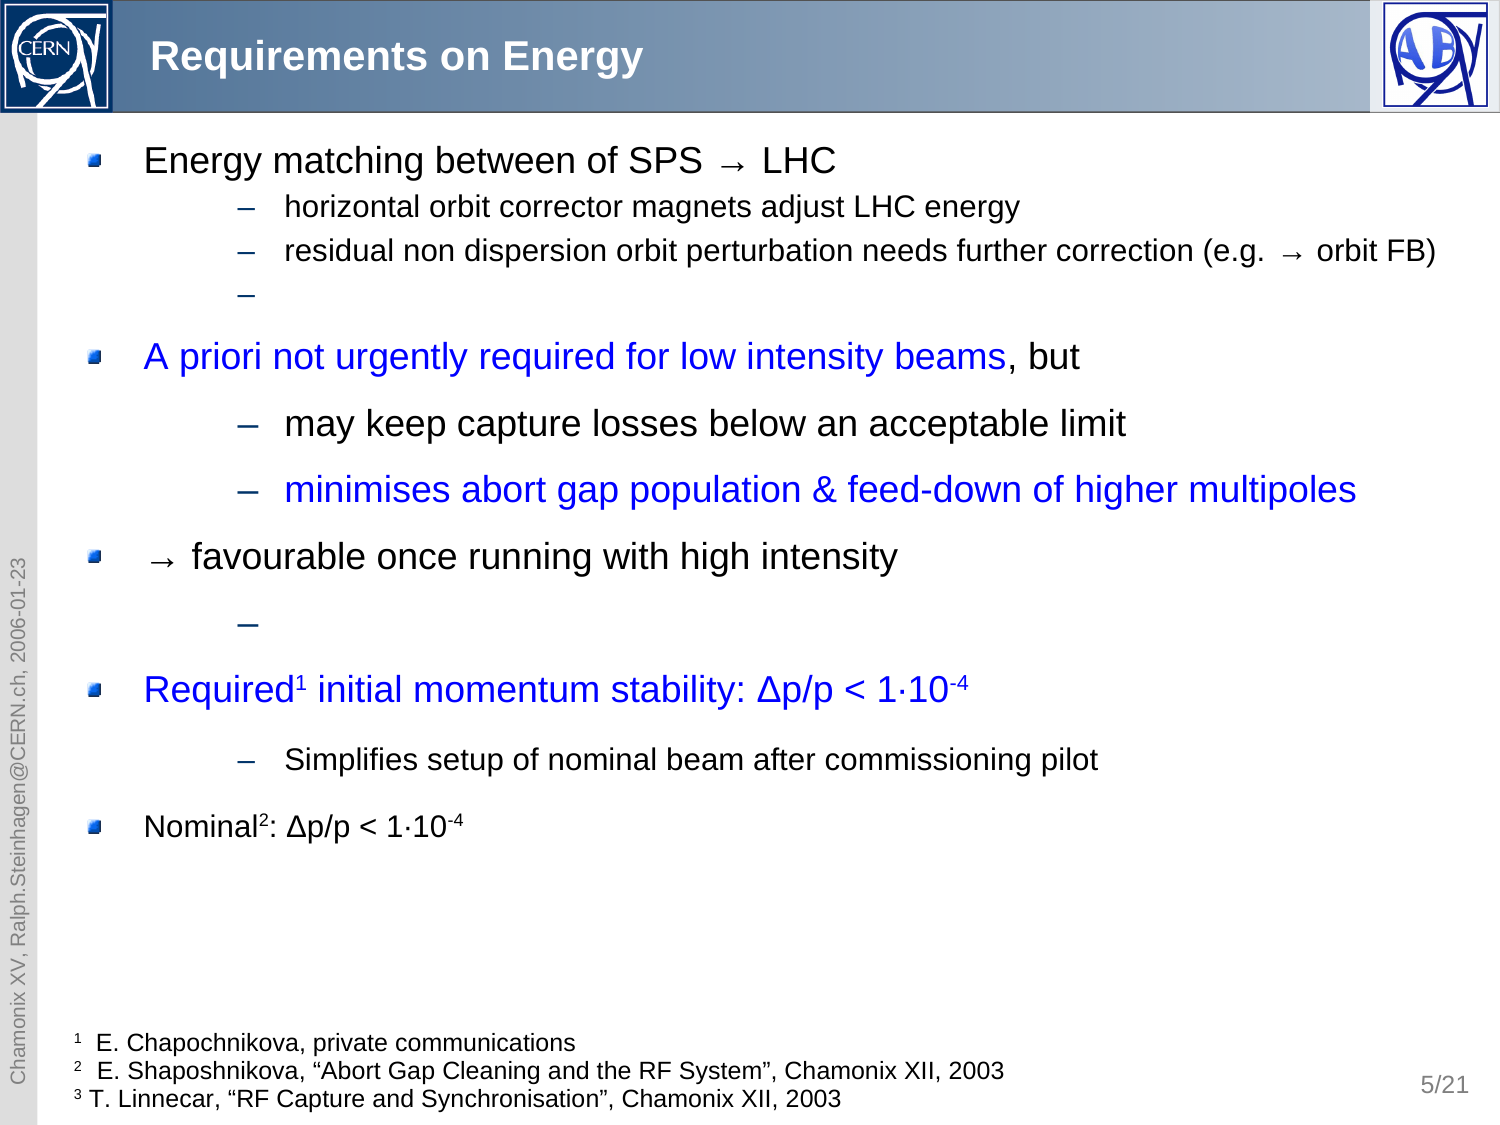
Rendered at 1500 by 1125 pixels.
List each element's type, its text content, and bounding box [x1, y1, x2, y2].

title Requirements on Energy [150, 0, 1201, 113]
text_box 1 E. Chapochnikova, private communications 2 E. Shaposhnikova, “Abort Gap Cleaning and the RF System”, Chamonix XII, 2003 3 T. Linnecar, “RF Capture and Synchronisation”, Chamonix XII, 2003 [59, 1021, 1388, 1121]
picture [1382, 1, 1489, 108]
list Energy matching between of SPS → LHC horizontal orbit corrector magnets adjust LHC energy residual non dispersion orbit perturbation needs further correction (e.g. → orbit FB) A priori not urgently required for low intensity beams, but may keep capture losses below an acceptable limit minimises abort gap population & feed-down of higher multipoles → favourable once running with high intensity Required1 initial momentum stability: Δp/p < 1∙10-4 Simplifies setup of nominal beam after commissioning pilot Nominal2: Δp/p < 1∙10-4 [87, 137, 1438, 1030]
picture [0, 0, 113, 113]
